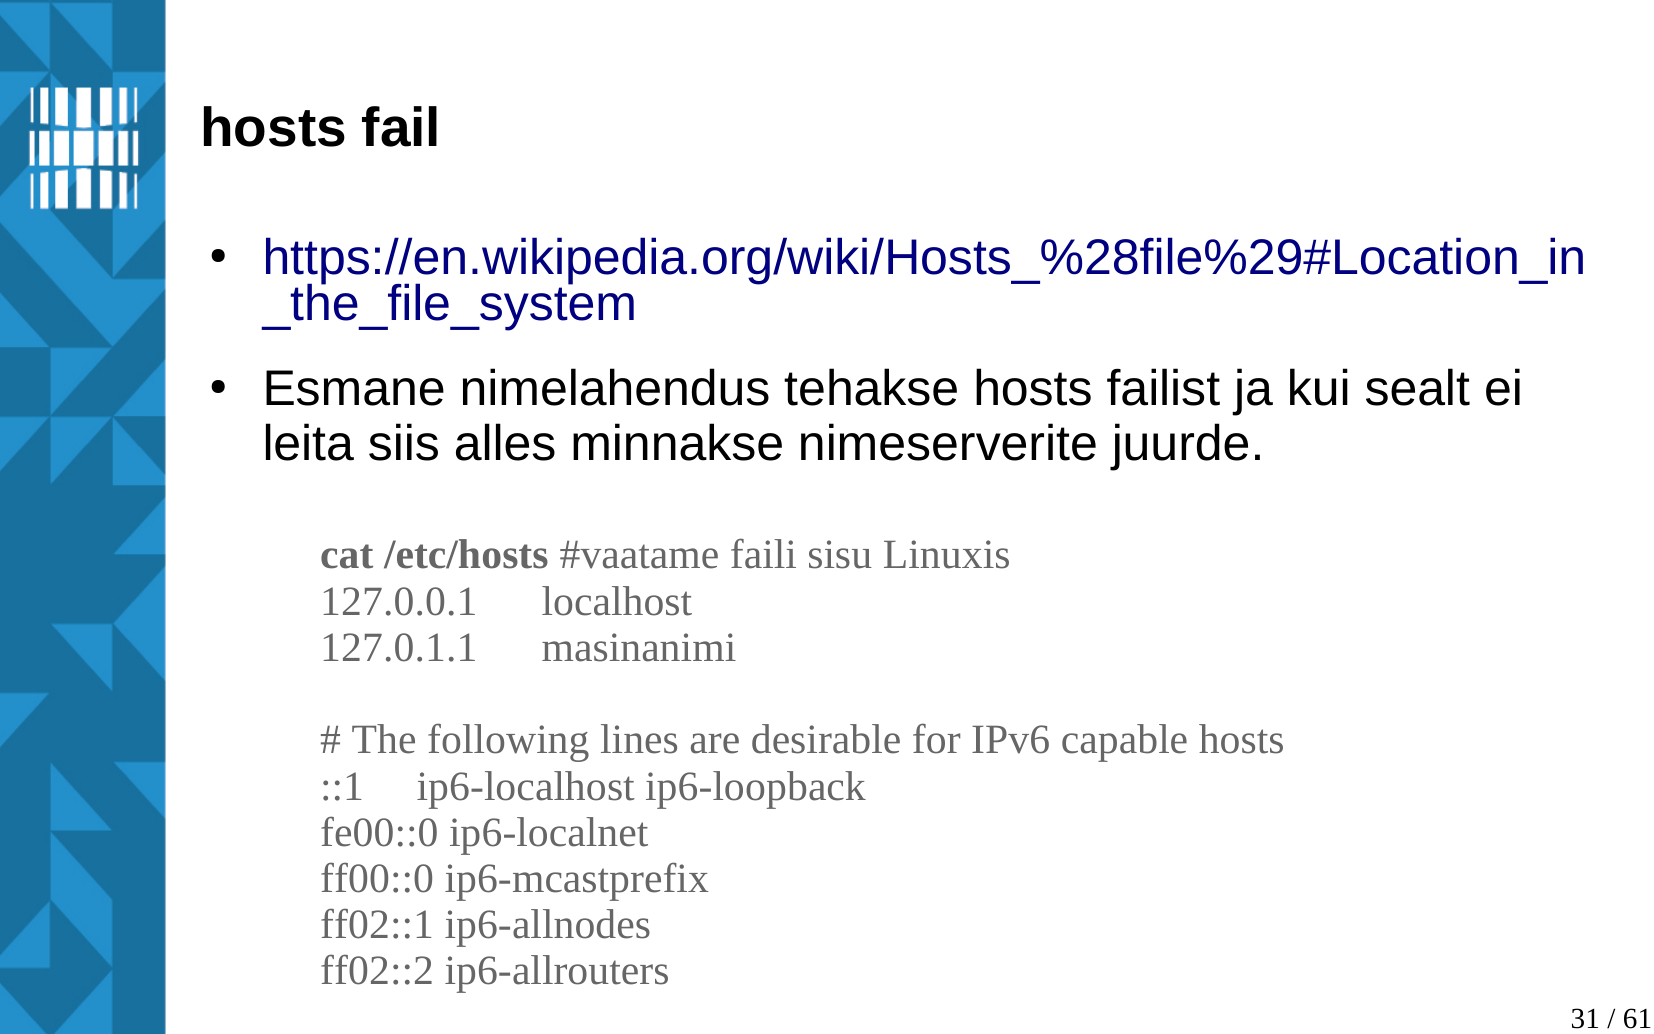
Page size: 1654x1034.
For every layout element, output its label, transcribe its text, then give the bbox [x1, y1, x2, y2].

title hosts fail [200, 41, 1595, 214]
list https://en.wikipedia.org/wiki/Hosts_%28file%29#Location_in_the_file_system Esmane nimelahendus tehakse hosts failist ja kui sealt ei leita siis alles minnakse nimeserverite juurde. [191, 229, 1595, 975]
text_box cat /etc/hosts #vaatame faili sisu Linuxis 127.0.0.1 localhost 127.0.1.1 masinanimi # The following lines are desirable for IPv6 capable hosts ::1 ip6-localhost ip6-loopback fe00::0 ip6-localnet ff00::0 ip6-mcastprefix ff02::1 ip6-allnodes ff02::2 ip6-allrouters [320, 531, 1418, 1004]
